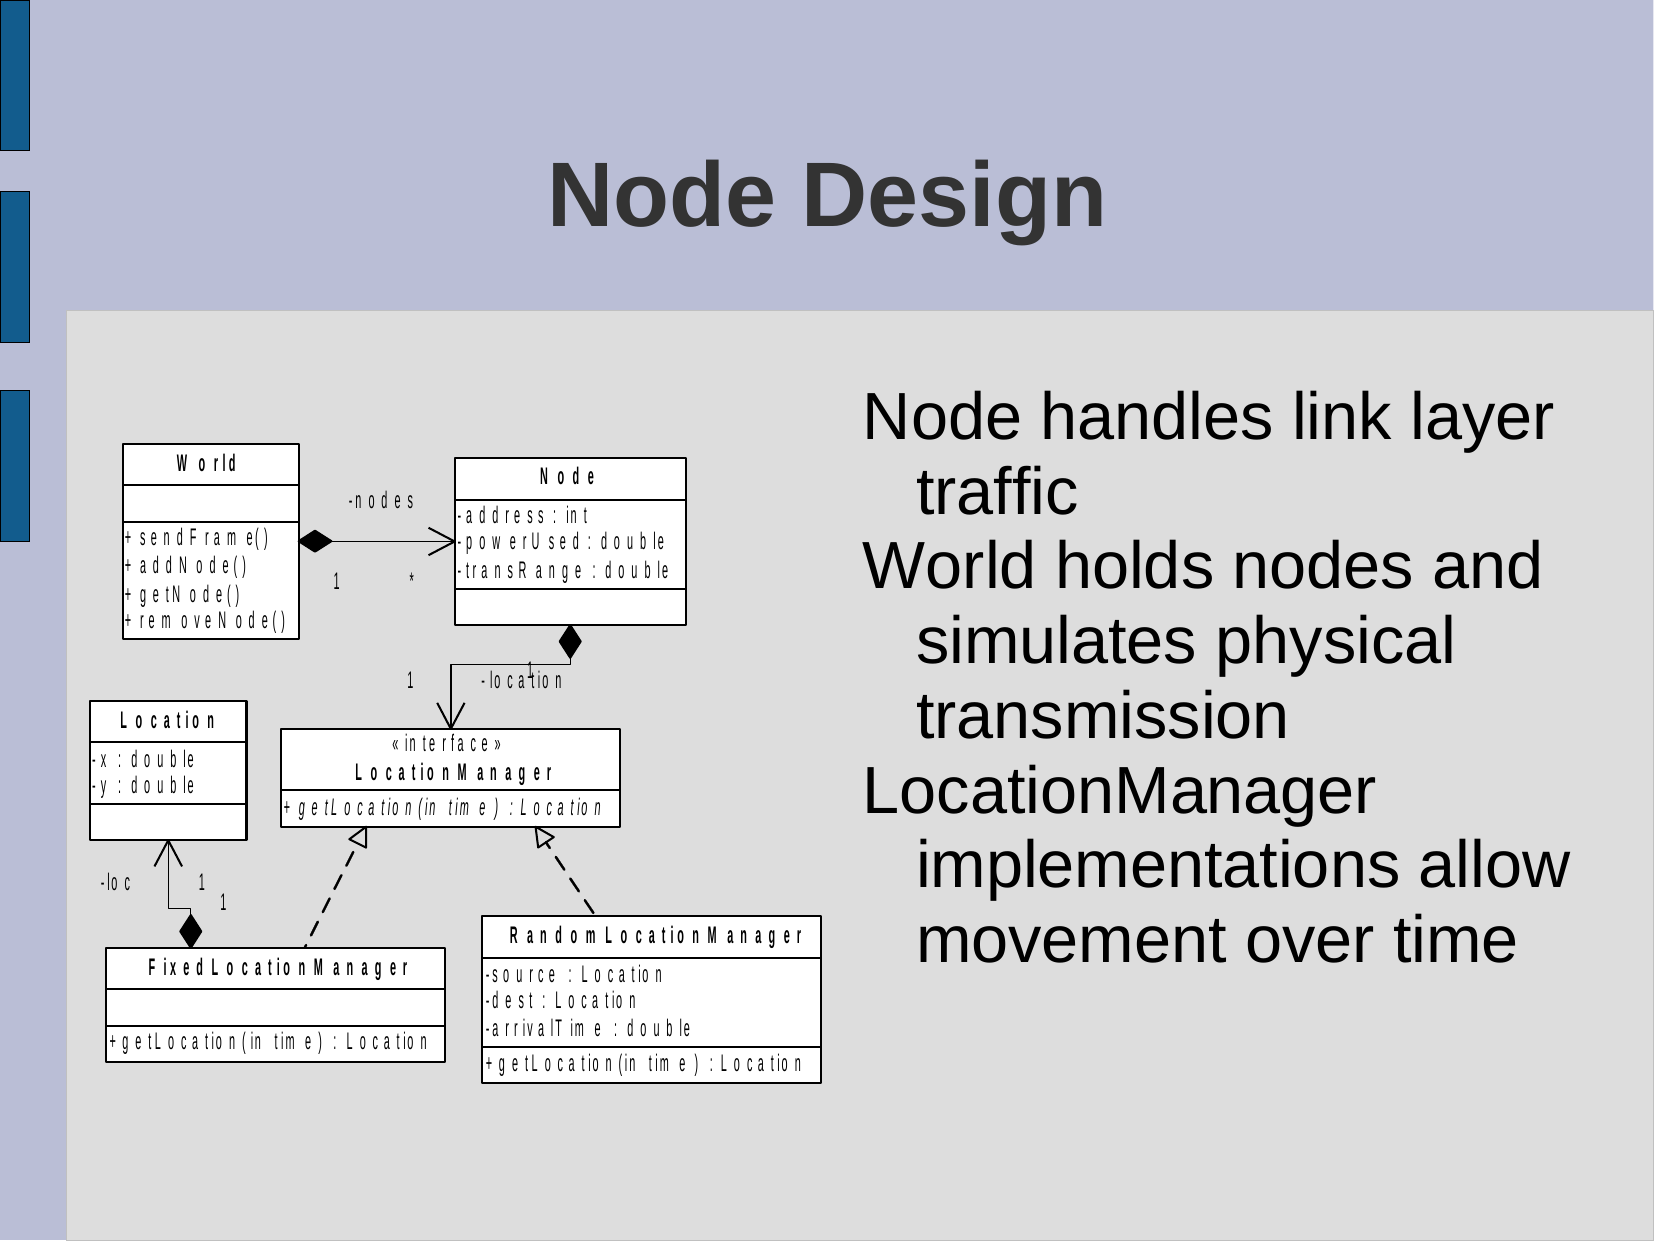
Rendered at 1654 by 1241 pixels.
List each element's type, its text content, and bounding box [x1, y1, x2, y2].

picture [85, 439, 826, 1088]
list Node handles link layer traffic World holds nodes and simulates physical transmission LocationManager implementations allow movement over time [845, 378, 1572, 1183]
title Node Design [121, 98, 1534, 291]
